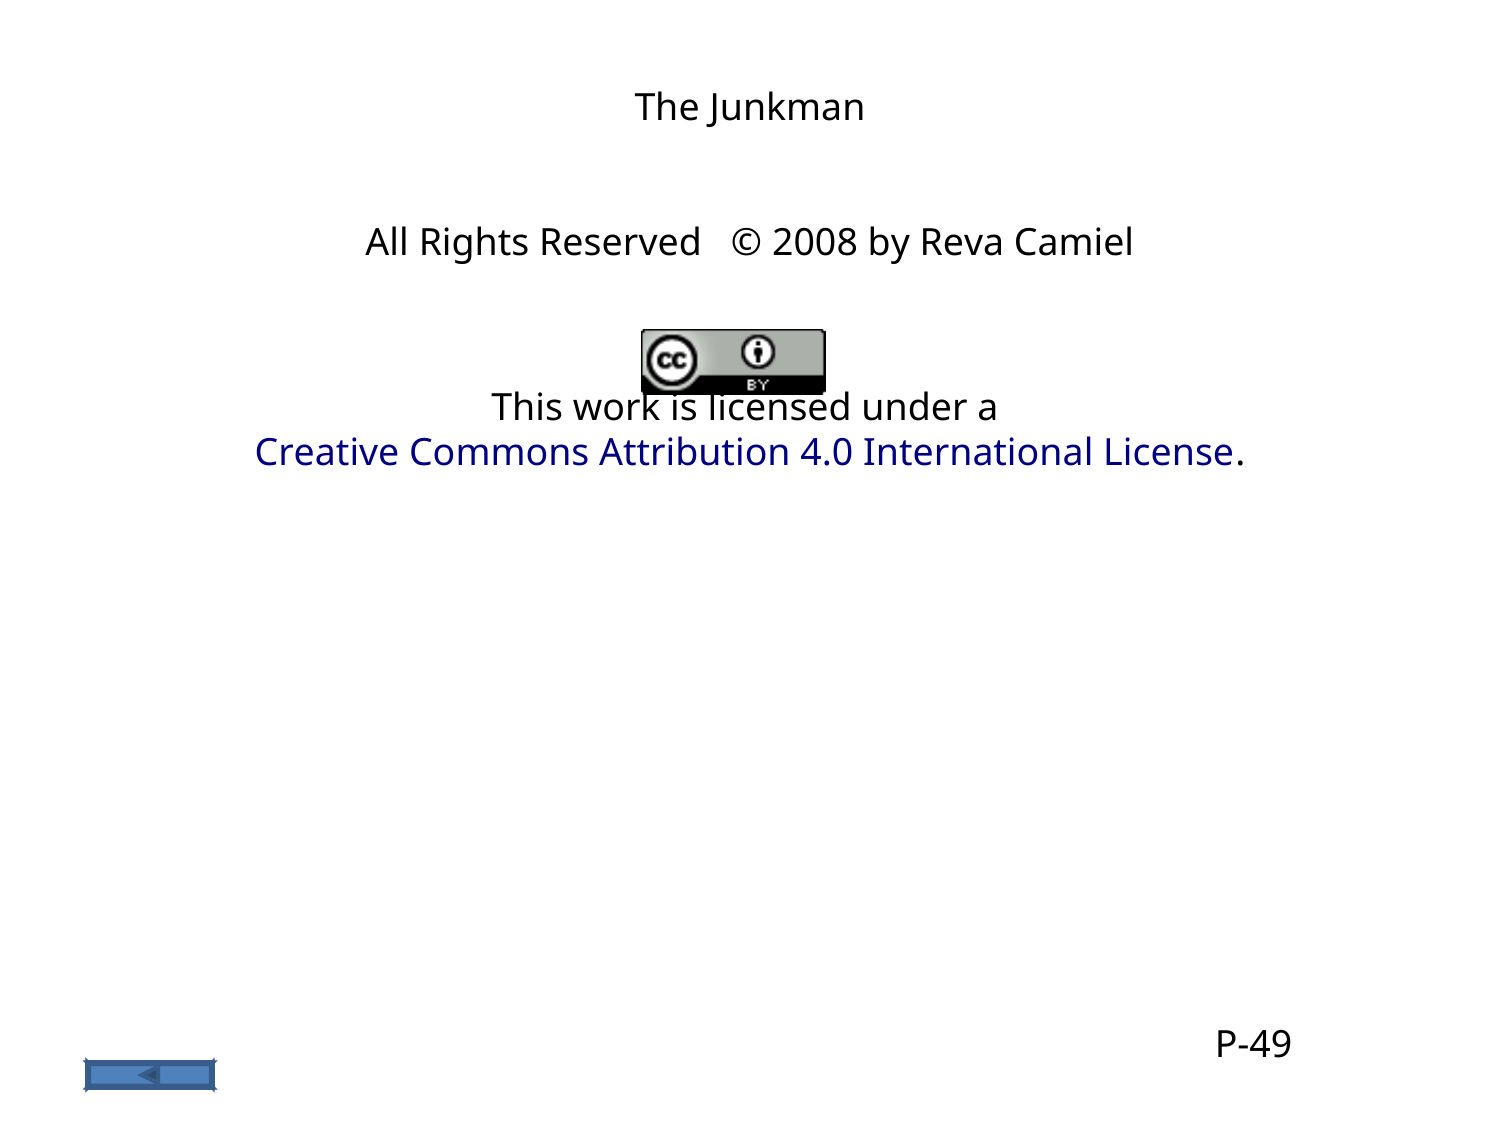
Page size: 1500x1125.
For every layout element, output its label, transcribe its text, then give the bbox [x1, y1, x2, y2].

text_box P-49 [1200, 1012, 1363, 1073]
picture [641, 329, 826, 395]
text_box This work is licensed under a Creative Commons Attribution 4.0 International License. [0, 374, 1500, 487]
text_box [89, 1062, 213, 1088]
text_box The Junkman All Rights Reserved © 2008 by Reva Camiel [0, 74, 1500, 271]
